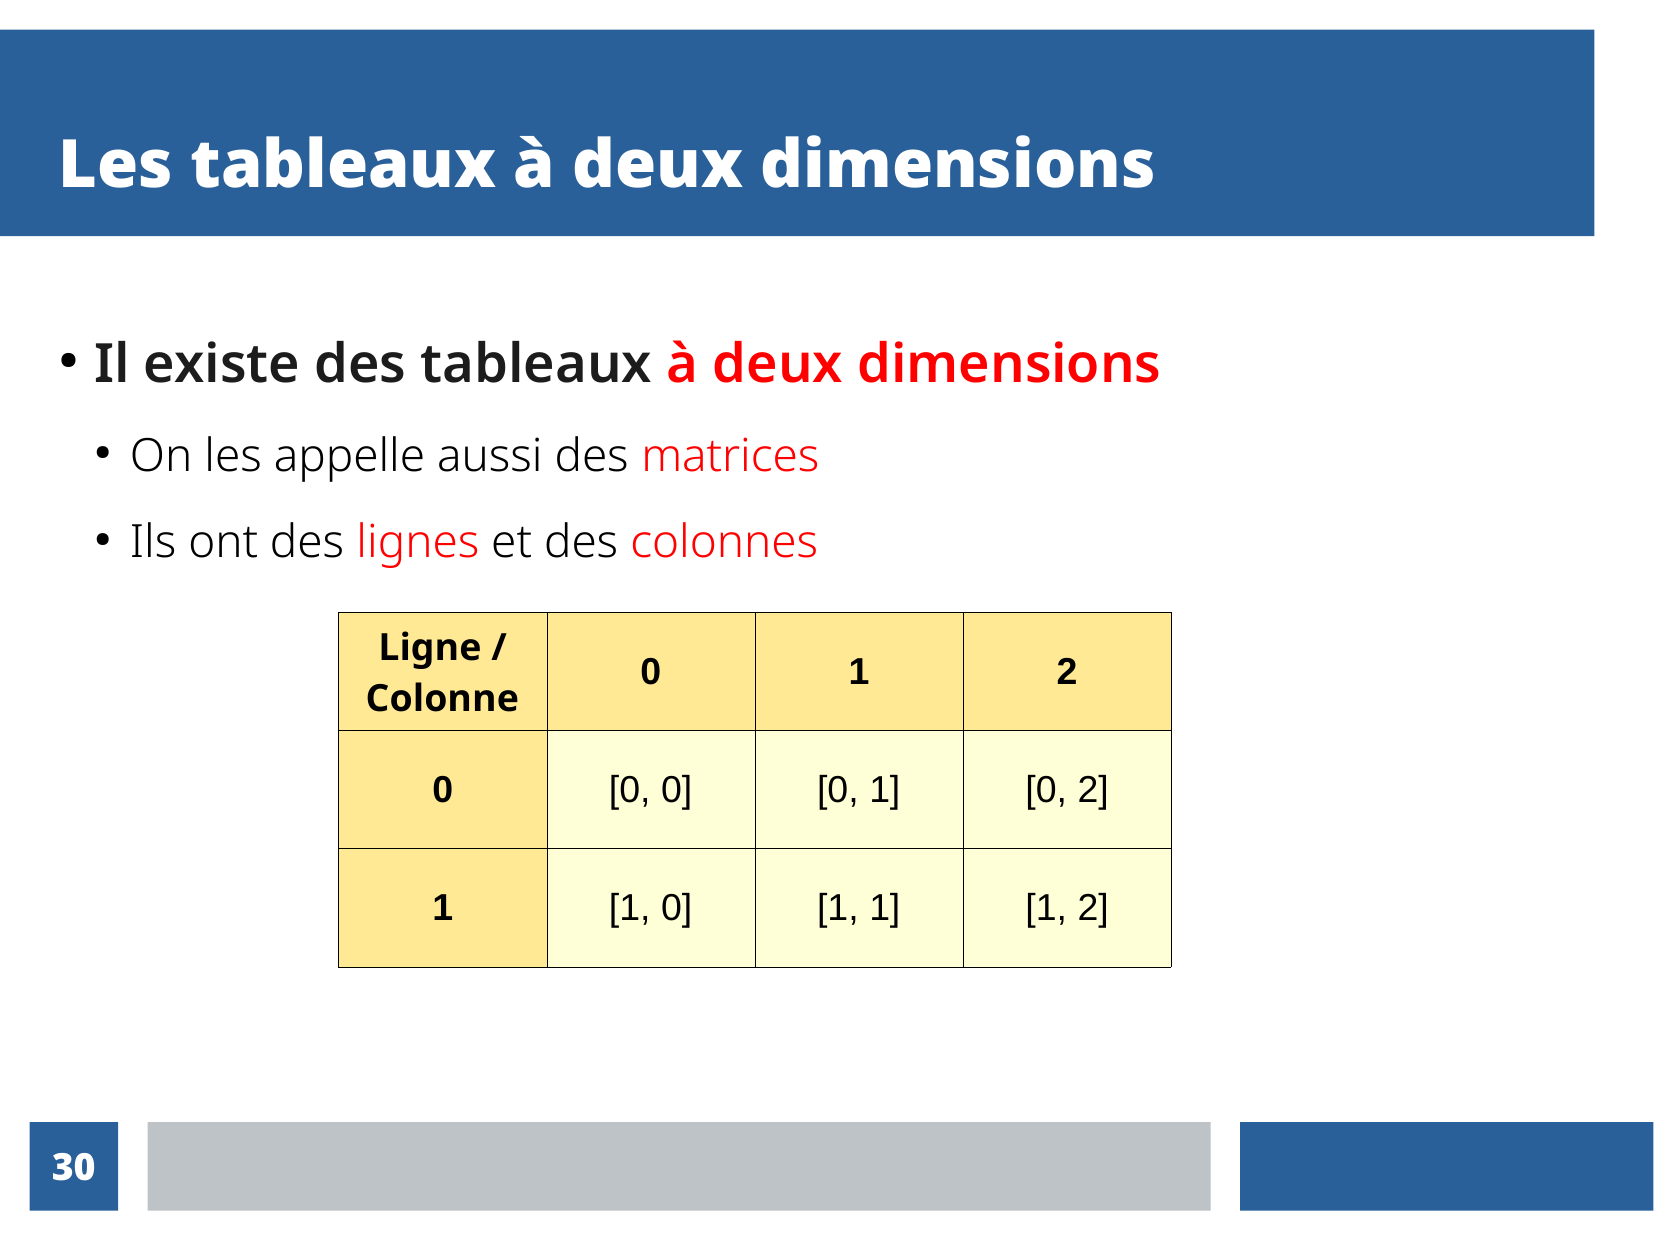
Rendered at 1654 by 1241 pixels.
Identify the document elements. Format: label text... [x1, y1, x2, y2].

table_header 1 [756, 613, 963, 730]
title Les tableaux à deux dimensions [59, 59, 1595, 207]
list Il existe des tableaux à deux dimensions On les appelle aussi des matrices Ils ont des lignes et des colonnes [59, 324, 1565, 579]
table_cell [1, 0] [548, 849, 755, 967]
table_cell [0, 0] [548, 731, 755, 848]
table_cell [1, 1] [756, 849, 963, 967]
table_cell 0 [339, 731, 547, 848]
table_cell [0, 2] [964, 731, 1171, 848]
table_header 0 [548, 613, 755, 730]
table_header Ligne / Colonne [339, 613, 547, 730]
table_cell [1, 2] [964, 849, 1171, 967]
table_header 2 [964, 613, 1171, 730]
table_cell 1 [339, 849, 547, 967]
table_cell [0, 1] [756, 731, 963, 848]
